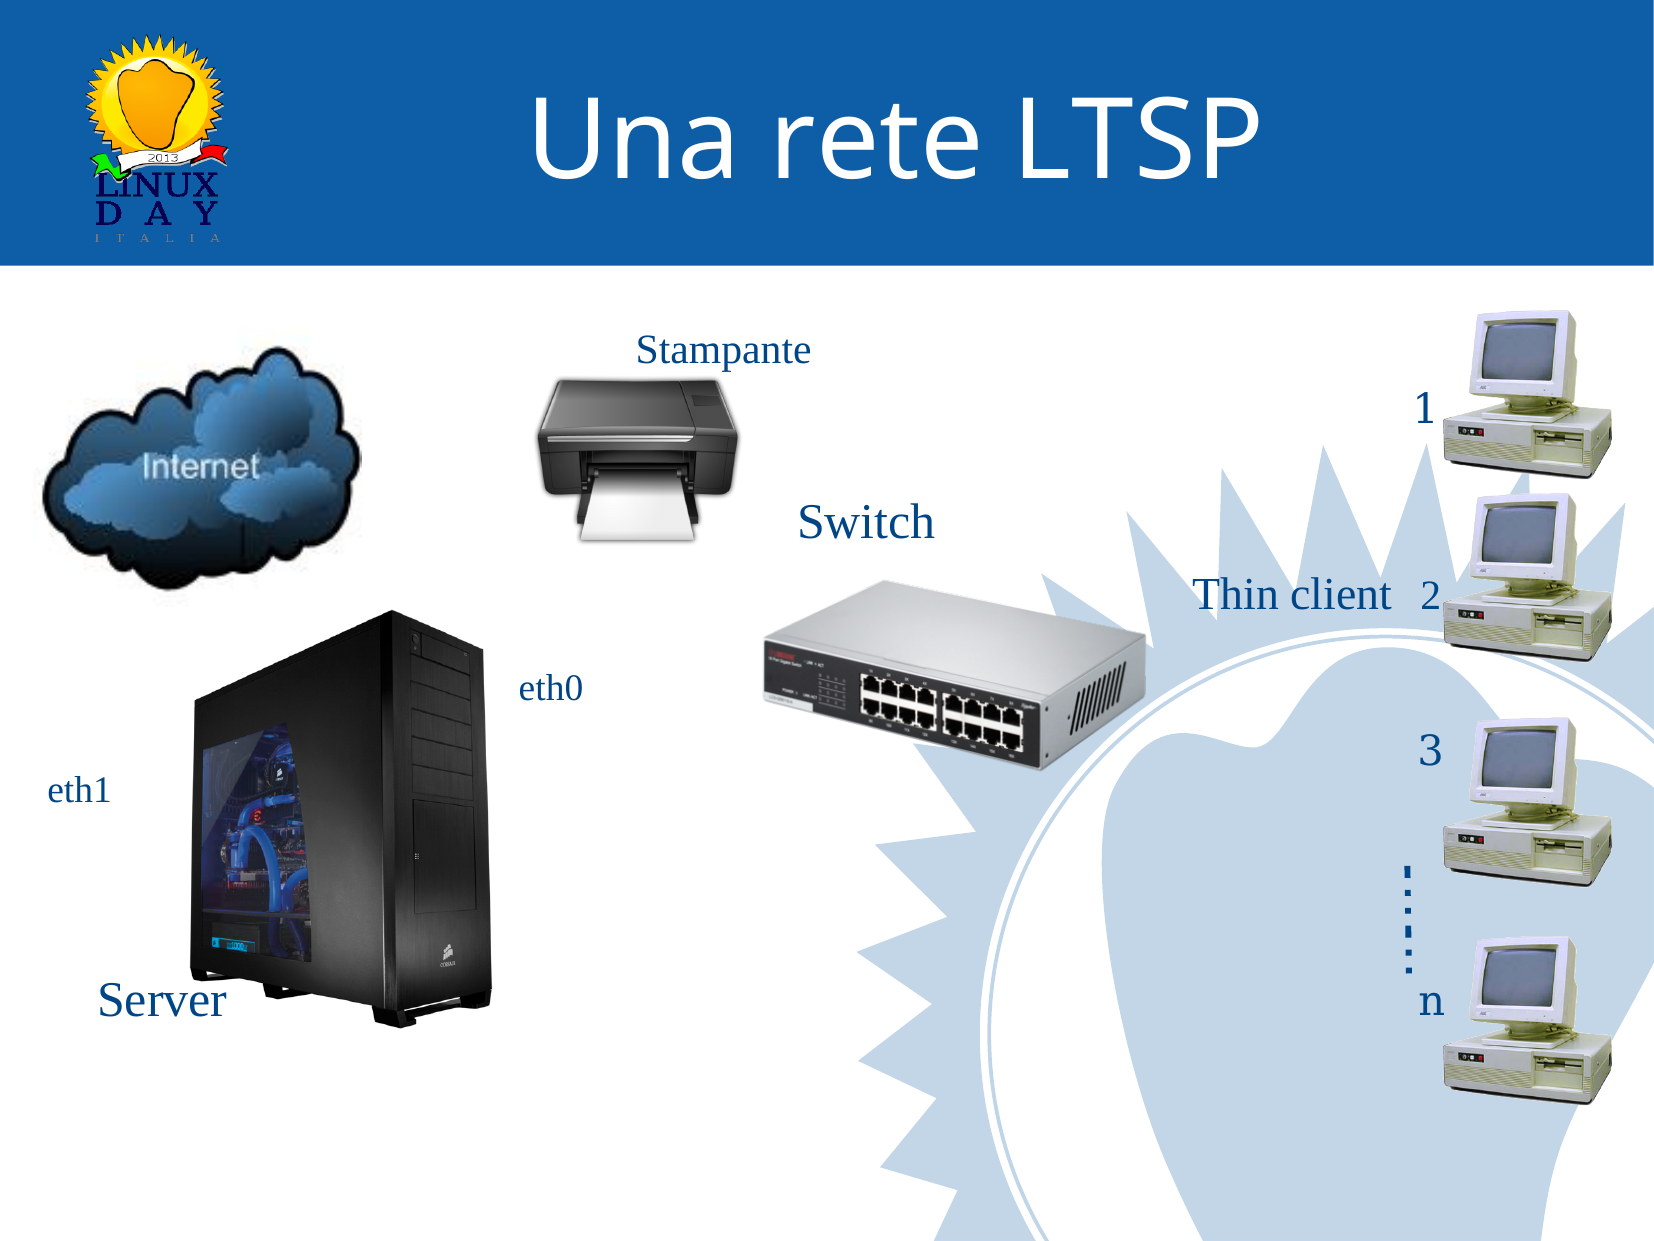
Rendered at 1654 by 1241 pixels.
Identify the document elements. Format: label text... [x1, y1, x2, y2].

picture [529, 351, 1166, 814]
picture [76, 13, 237, 262]
text_box 3 [1417, 727, 1426, 776]
text_box eth0 [518, 667, 646, 709]
text_box Thin client [1192, 568, 1393, 620]
picture [1426, 288, 1623, 668]
text_box 2 [1420, 572, 1426, 619]
text_box 1 [1412, 384, 1426, 434]
picture [1426, 914, 1623, 1111]
text_box eth1 [47, 768, 174, 811]
text_box Switch [797, 493, 949, 542]
text_box n [1418, 976, 1426, 1026]
picture [17, 299, 362, 607]
picture [180, 608, 500, 1031]
picture [1426, 695, 1623, 893]
text_box Server [97, 971, 180, 1028]
title Una rete LTSP [525, 57, 1266, 213]
text_box Stampante [635, 326, 822, 373]
